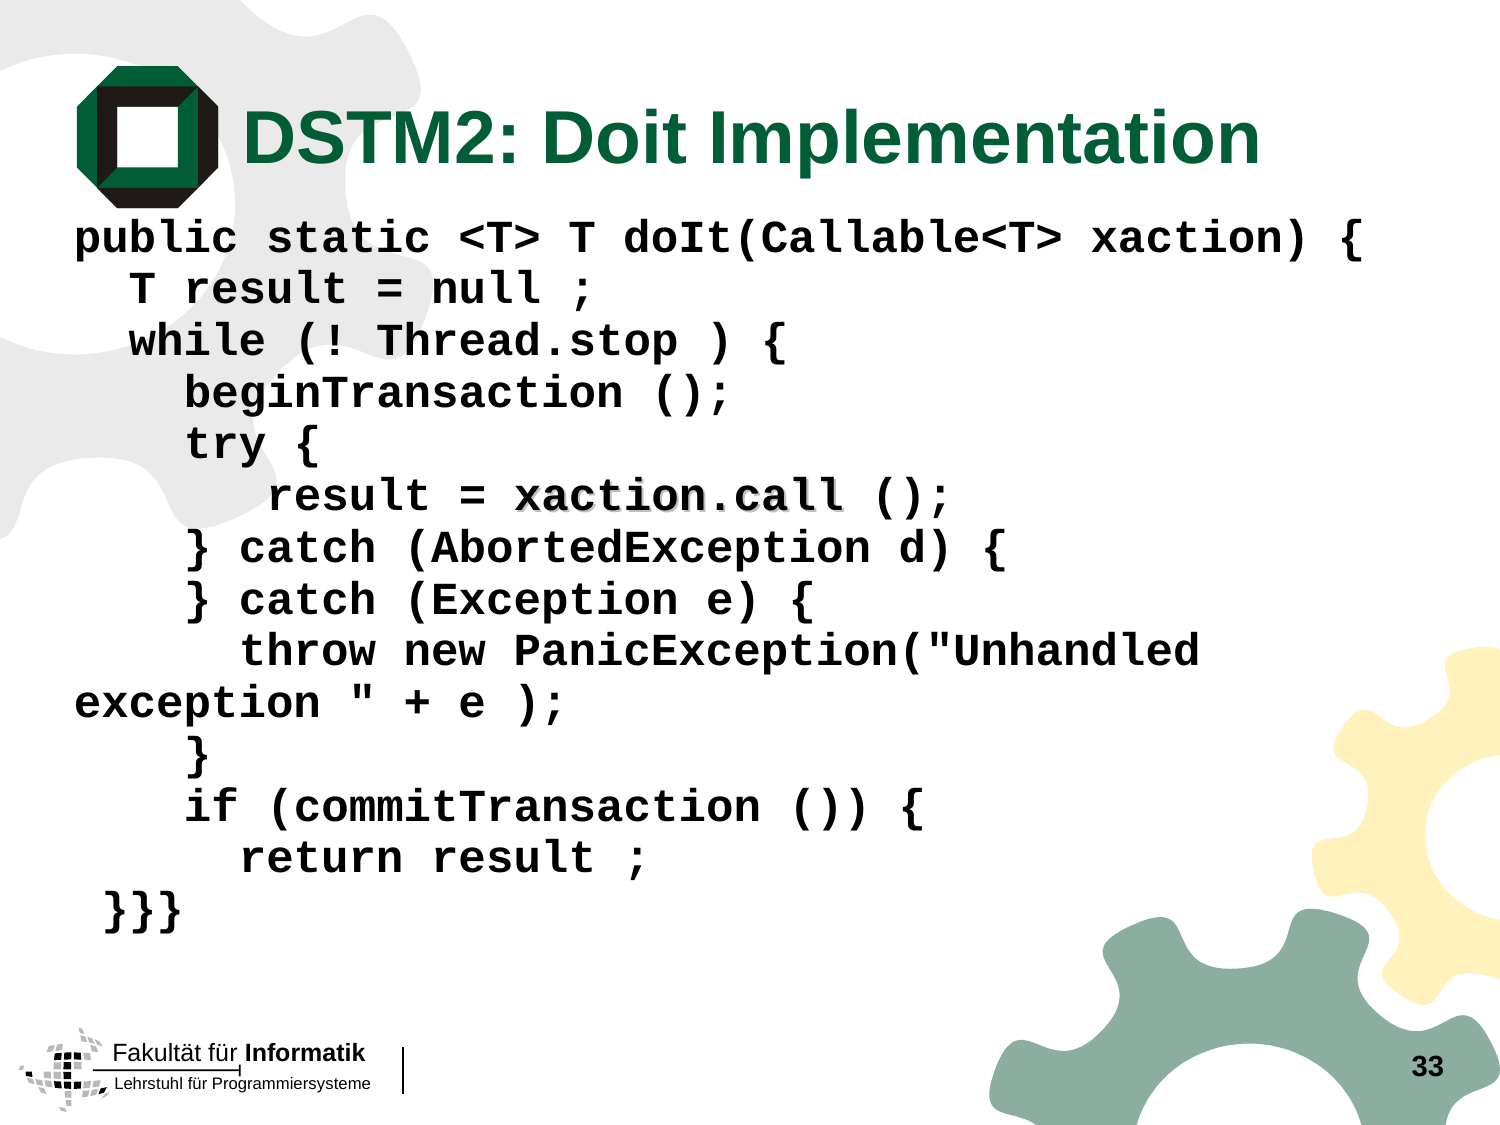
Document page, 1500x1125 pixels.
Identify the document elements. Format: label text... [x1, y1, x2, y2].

text_box public static <T> T doIt(Callable<T> xaction) { T result = null ; while (! Thread.stop ) { beginTransaction (); try { result = xaction.call (); } catch (AbortedException d) { } catch (Exception e) { throw new PanicException("Unhandled exception " + e ); } if (commitTransaction ()) { return result ; }}} [59, 206, 1477, 946]
title DSTM2: Doit Implementation [242, 26, 1425, 249]
